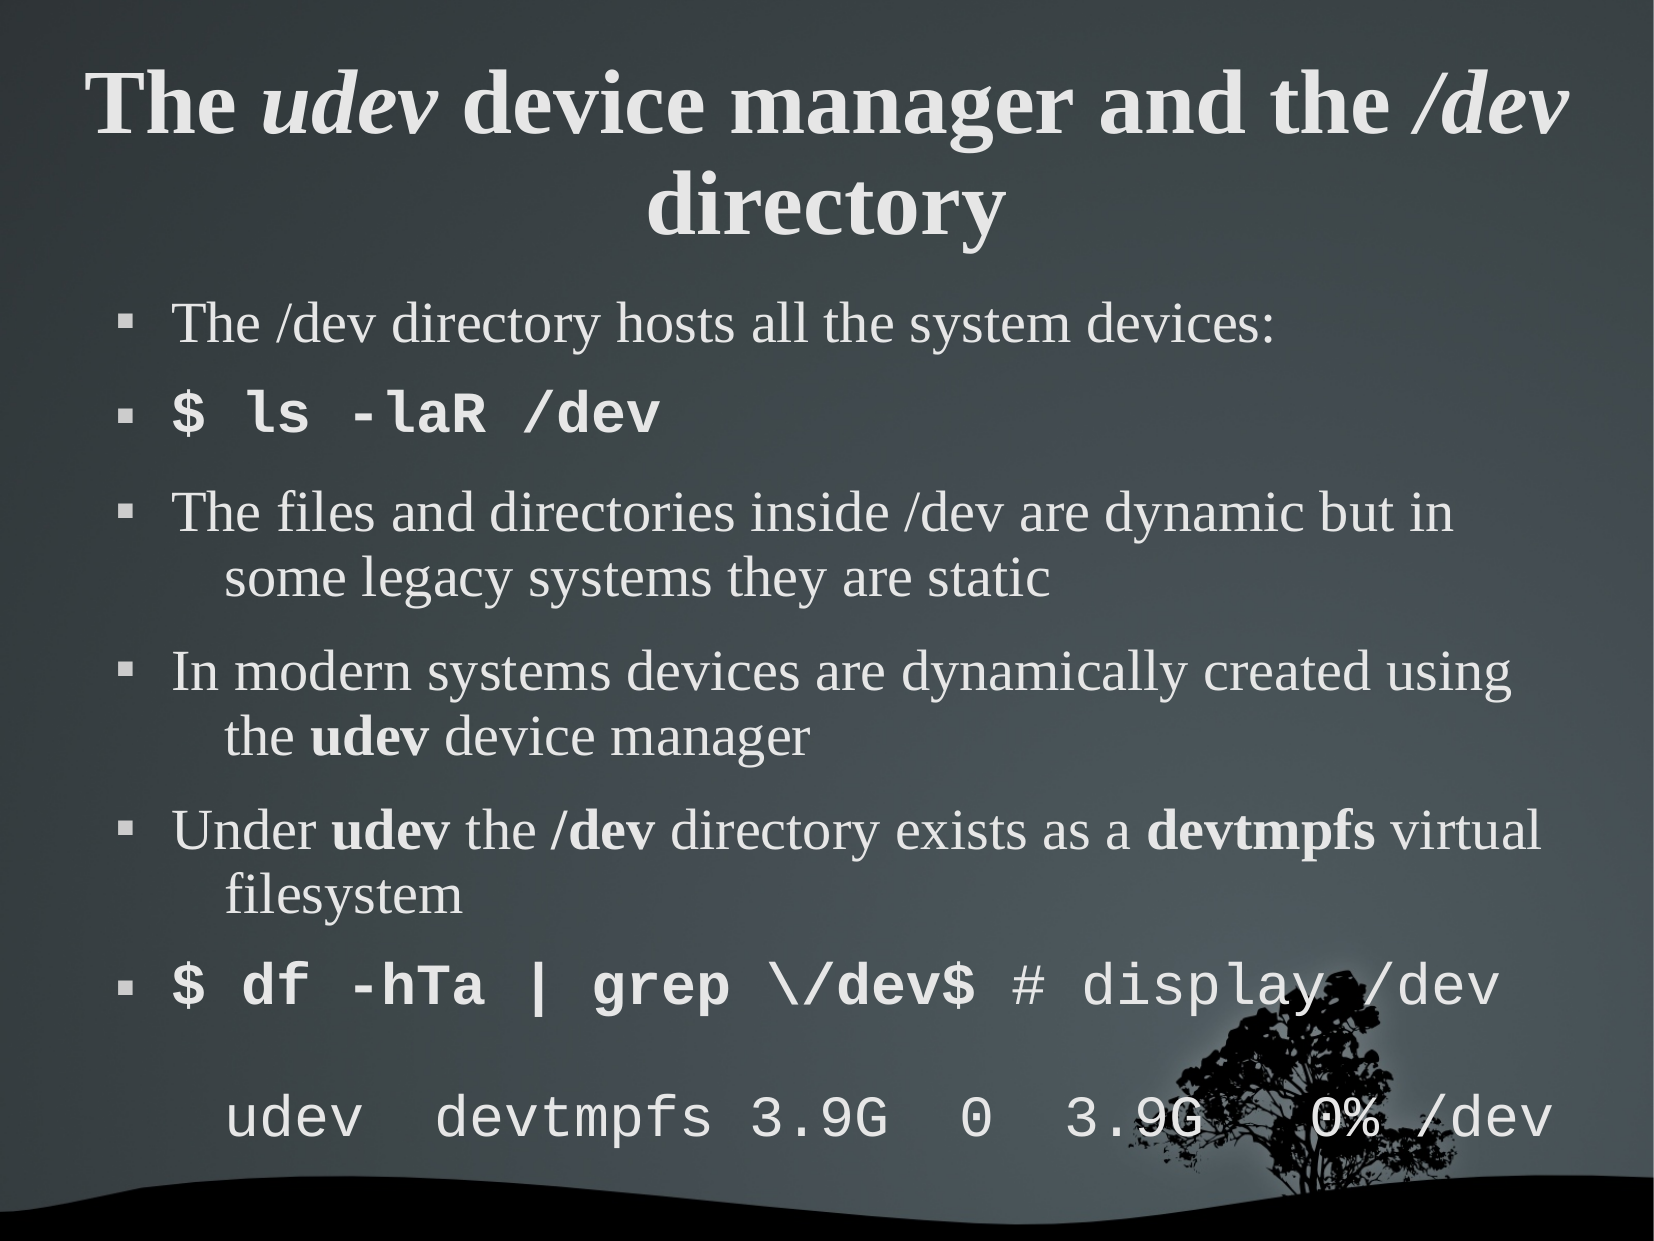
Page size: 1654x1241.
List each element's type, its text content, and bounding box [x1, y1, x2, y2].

picture [0, 0, 1654, 1241]
list The /dev directory hosts all the system devices: $ ls -laR /dev The files and directories inside /dev are dynamic but in some legacy systems they are static In modern systems devices are dynamically created using the udev device manager Under udev the /dev directory exists as a devtmpfs virtual filesystem $ df -hTa | grep \/dev$ # display /dev udev devtmpfs 3.9G 0 3.9G 0% /dev [82, 290, 1571, 1213]
title The udev device manager and the /dev directory [82, 49, 1571, 257]
